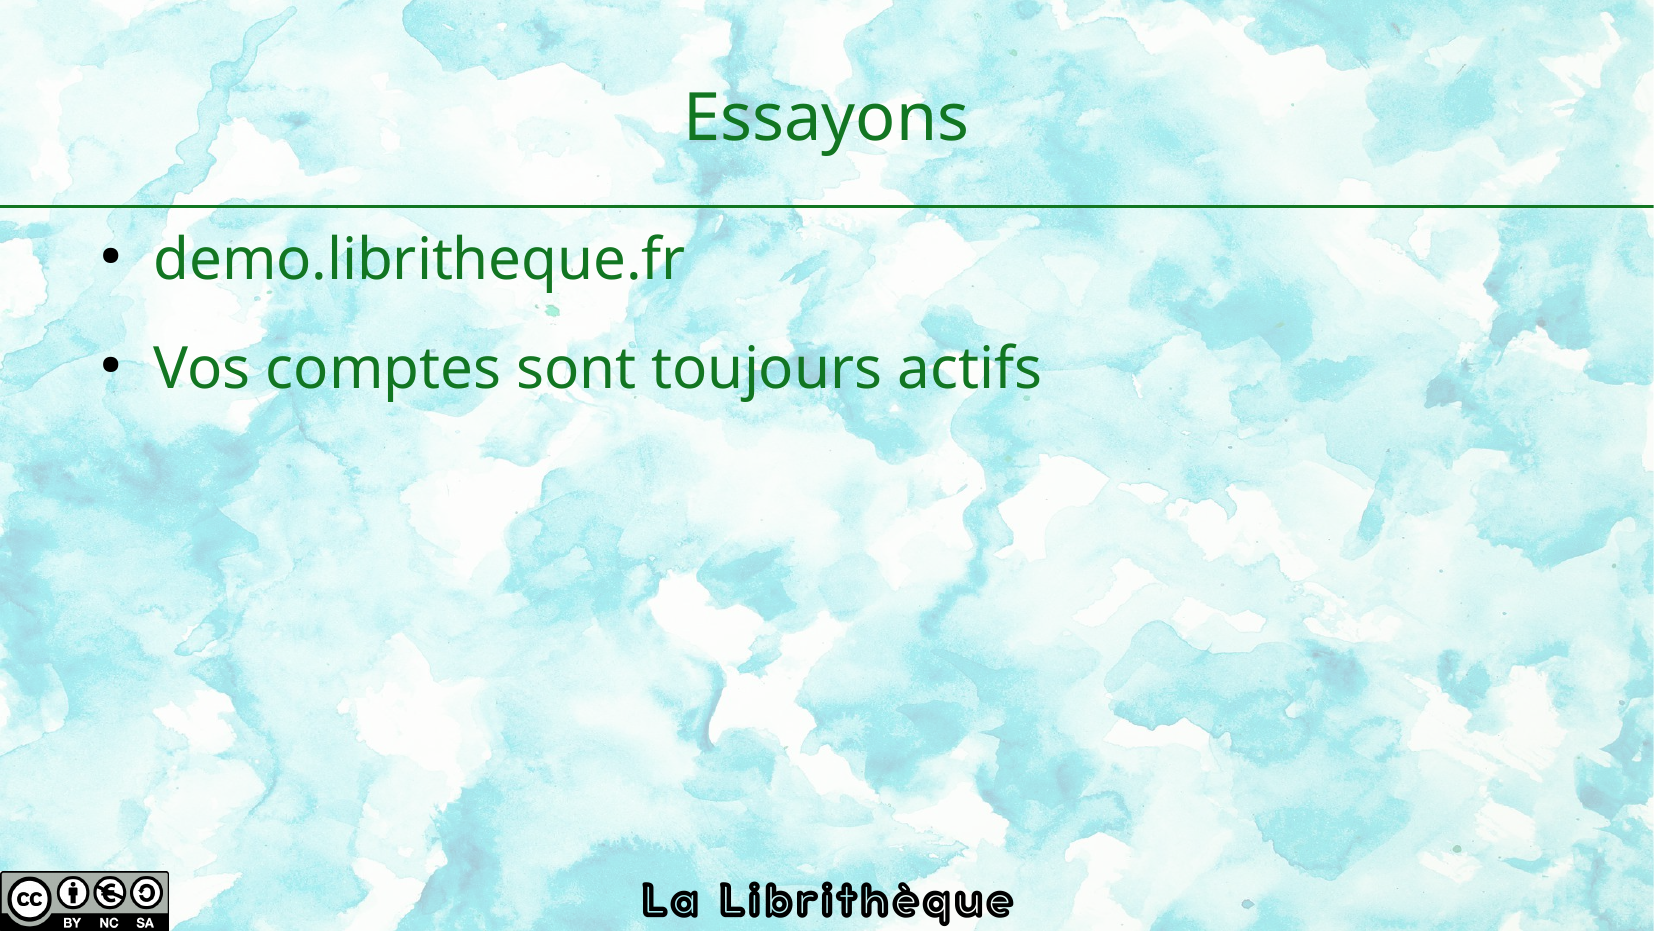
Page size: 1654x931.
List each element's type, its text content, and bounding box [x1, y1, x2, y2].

picture [0, 871, 169, 931]
title Essayons [82, 37, 1571, 193]
picture [628, 827, 1026, 931]
list demo.libritheque.fr Vos comptes sont toujours actifs [82, 217, 1571, 827]
